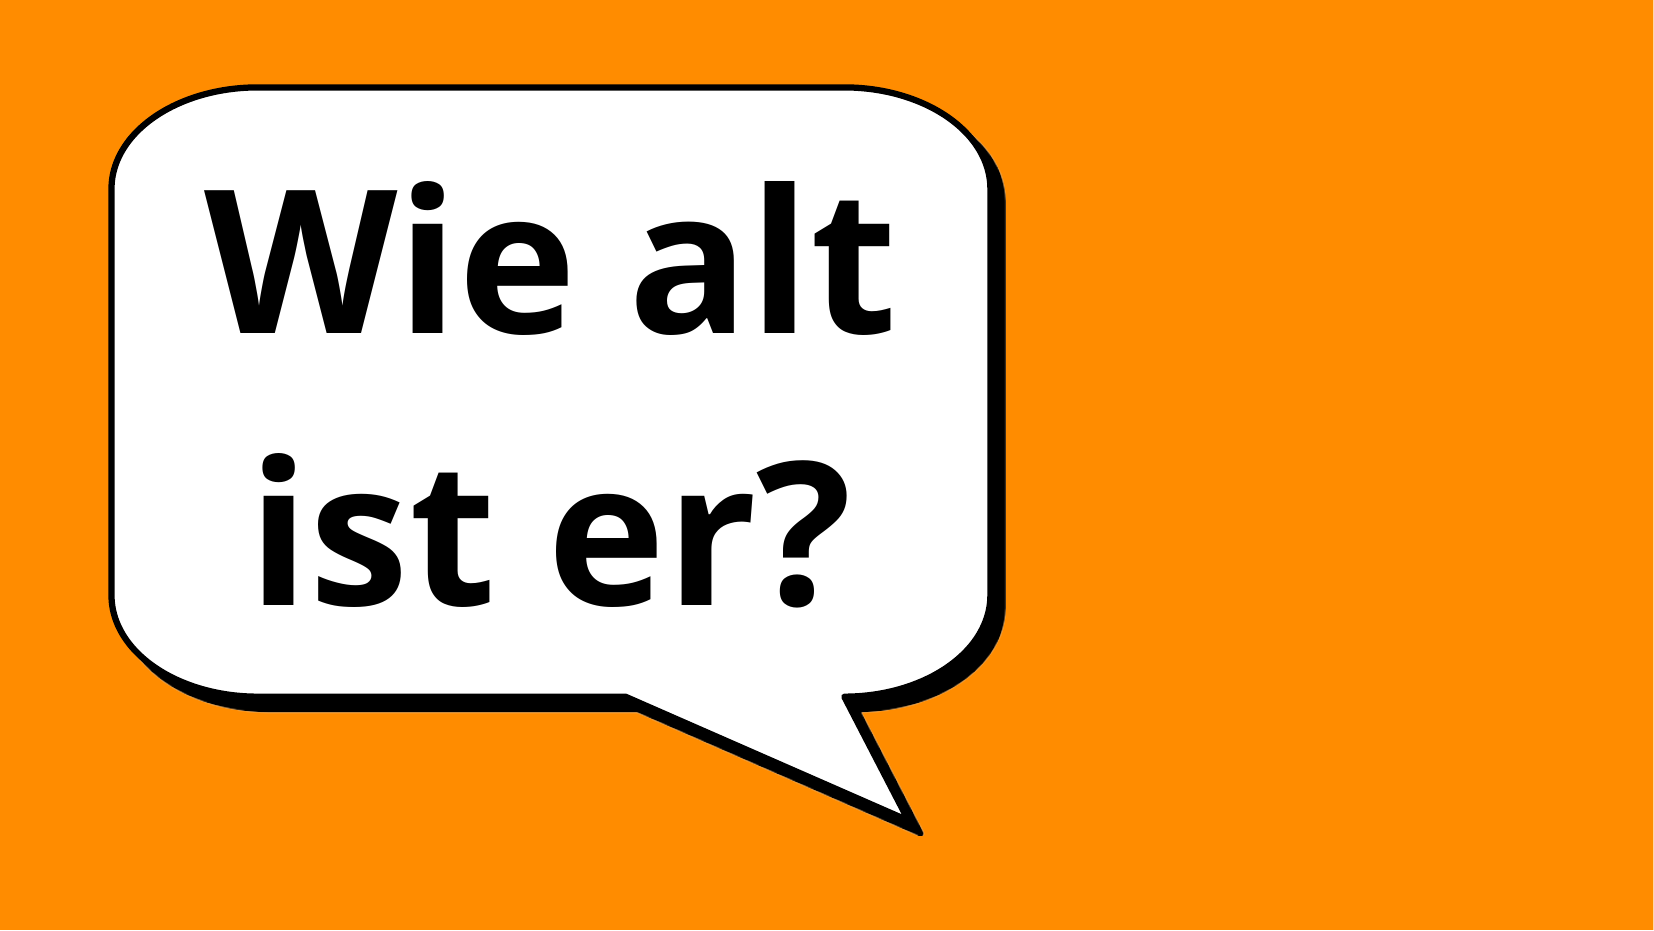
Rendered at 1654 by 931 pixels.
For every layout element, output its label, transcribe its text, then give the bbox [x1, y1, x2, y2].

text_box Wie alt ist er? [111, 87, 991, 821]
